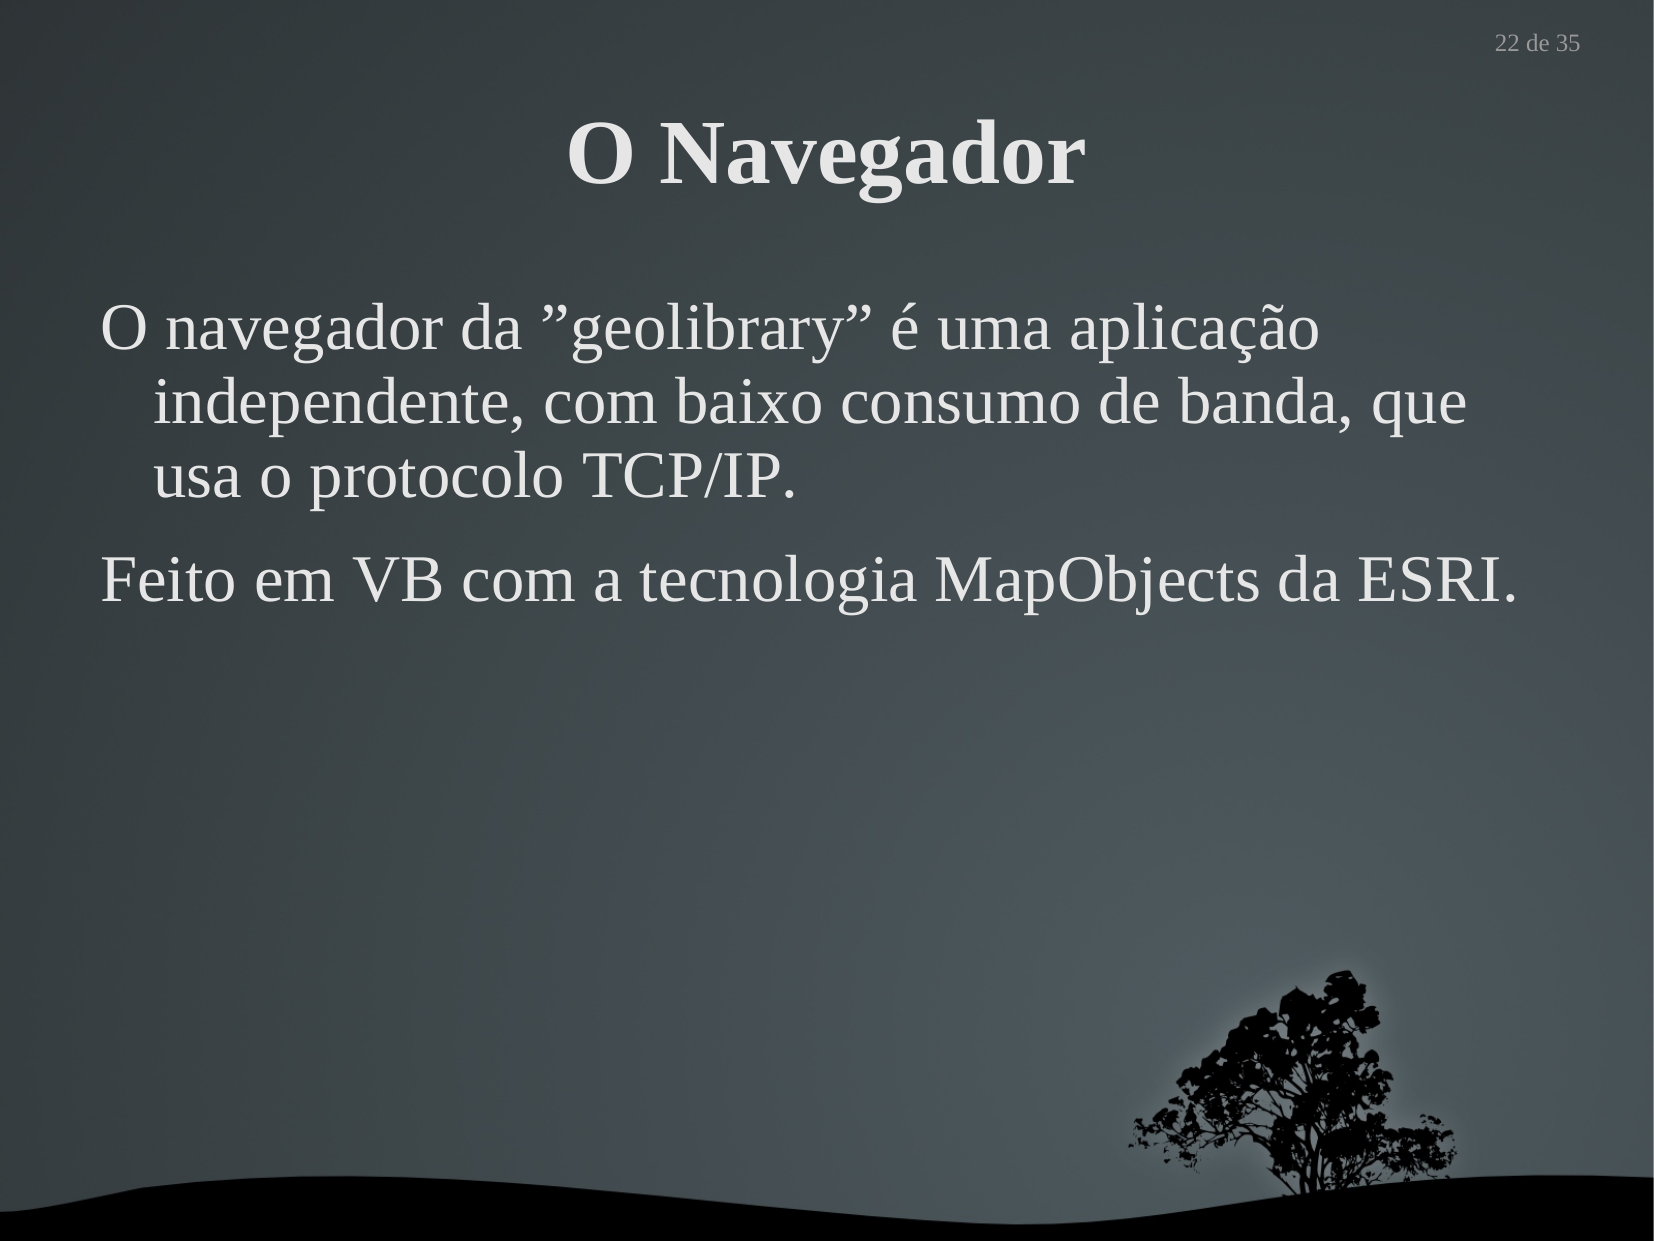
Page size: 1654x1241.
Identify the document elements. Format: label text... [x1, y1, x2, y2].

picture [0, 0, 1654, 1241]
list O navegador da ”geolibrary” é uma aplicação independente, com baixo consumo de banda, que usa o protocolo TCP/IP. Feito em VB com a tecnologia MapObjects da ESRI. [82, 290, 1571, 1109]
title O Navegador [82, 49, 1571, 257]
